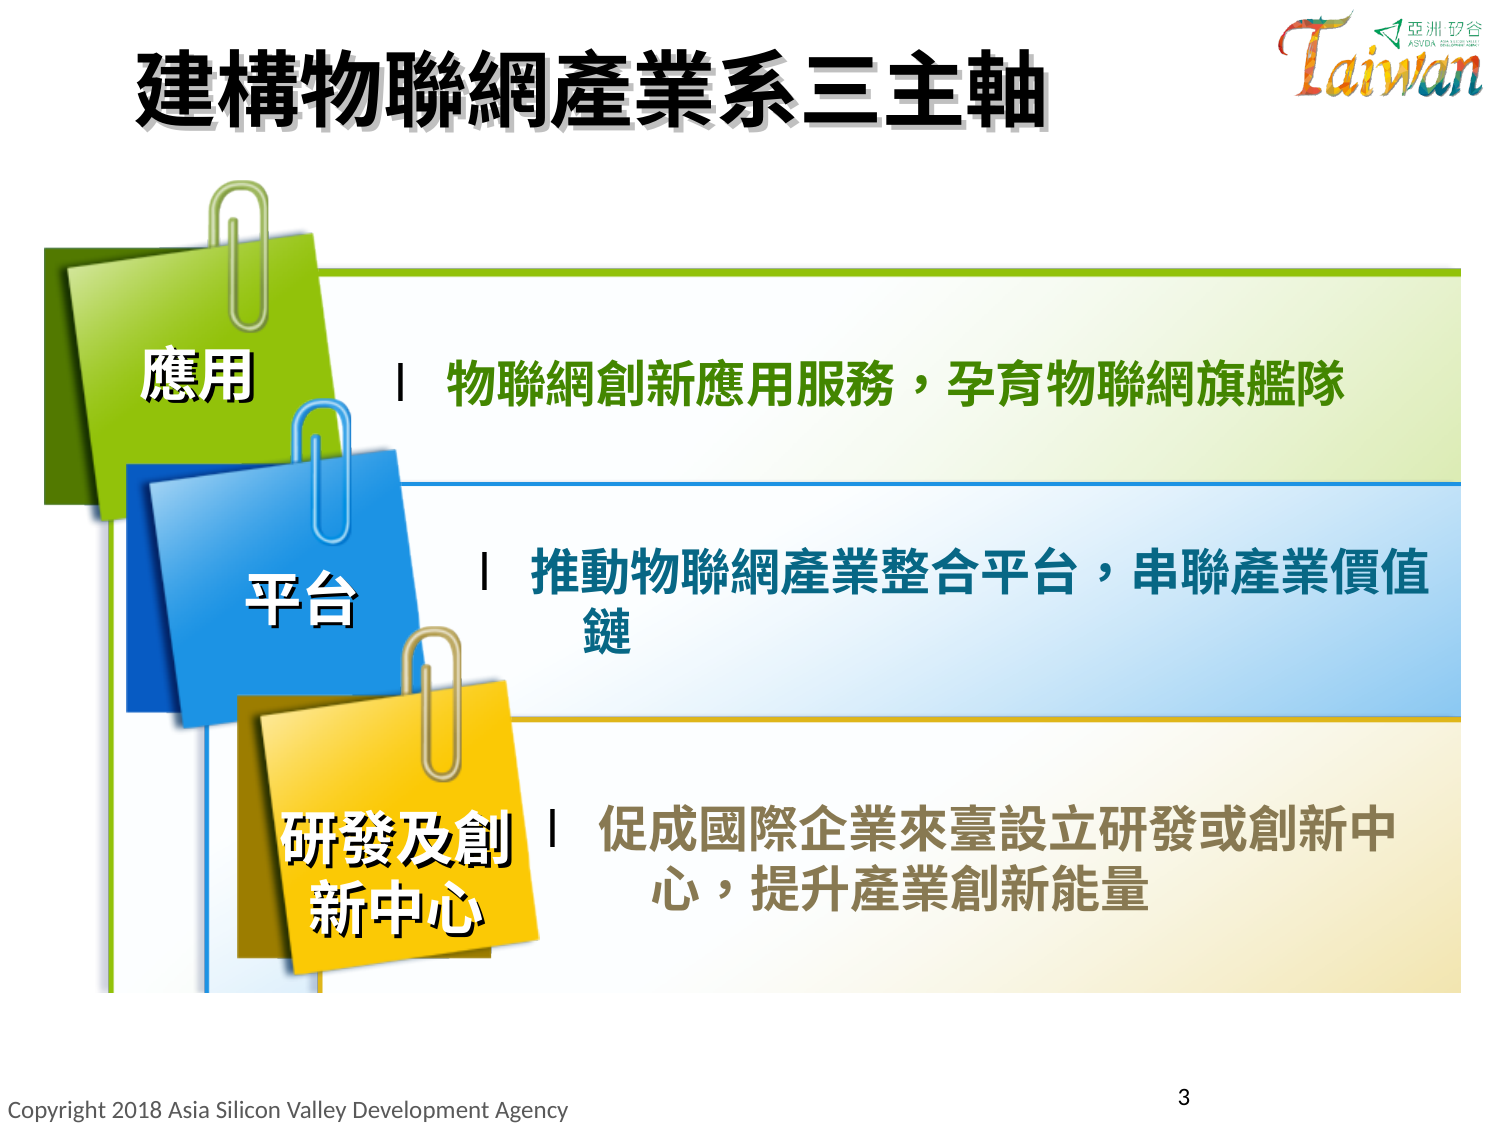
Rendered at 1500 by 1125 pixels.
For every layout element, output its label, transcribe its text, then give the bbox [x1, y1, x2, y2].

text_box 建構物聯網產業系三主軸 [6, 26, 1177, 147]
text_box 2 [1162, 1065, 1500, 1125]
text_box 研發及創新中心 [248, 793, 544, 951]
text_box 物聯網創新應用服務，孕育物聯網旗艦隊 [379, 345, 1465, 420]
picture [44, 180, 1461, 993]
text_box 推動物聯網產業整合平台，串聯產業價值鏈 [463, 533, 1448, 668]
text_box 平台 [173, 554, 430, 640]
text_box 應用 [82, 329, 314, 416]
text_box 促成國際企業來臺設立研發或創新中心，提升產業創新能量 [532, 790, 1460, 925]
